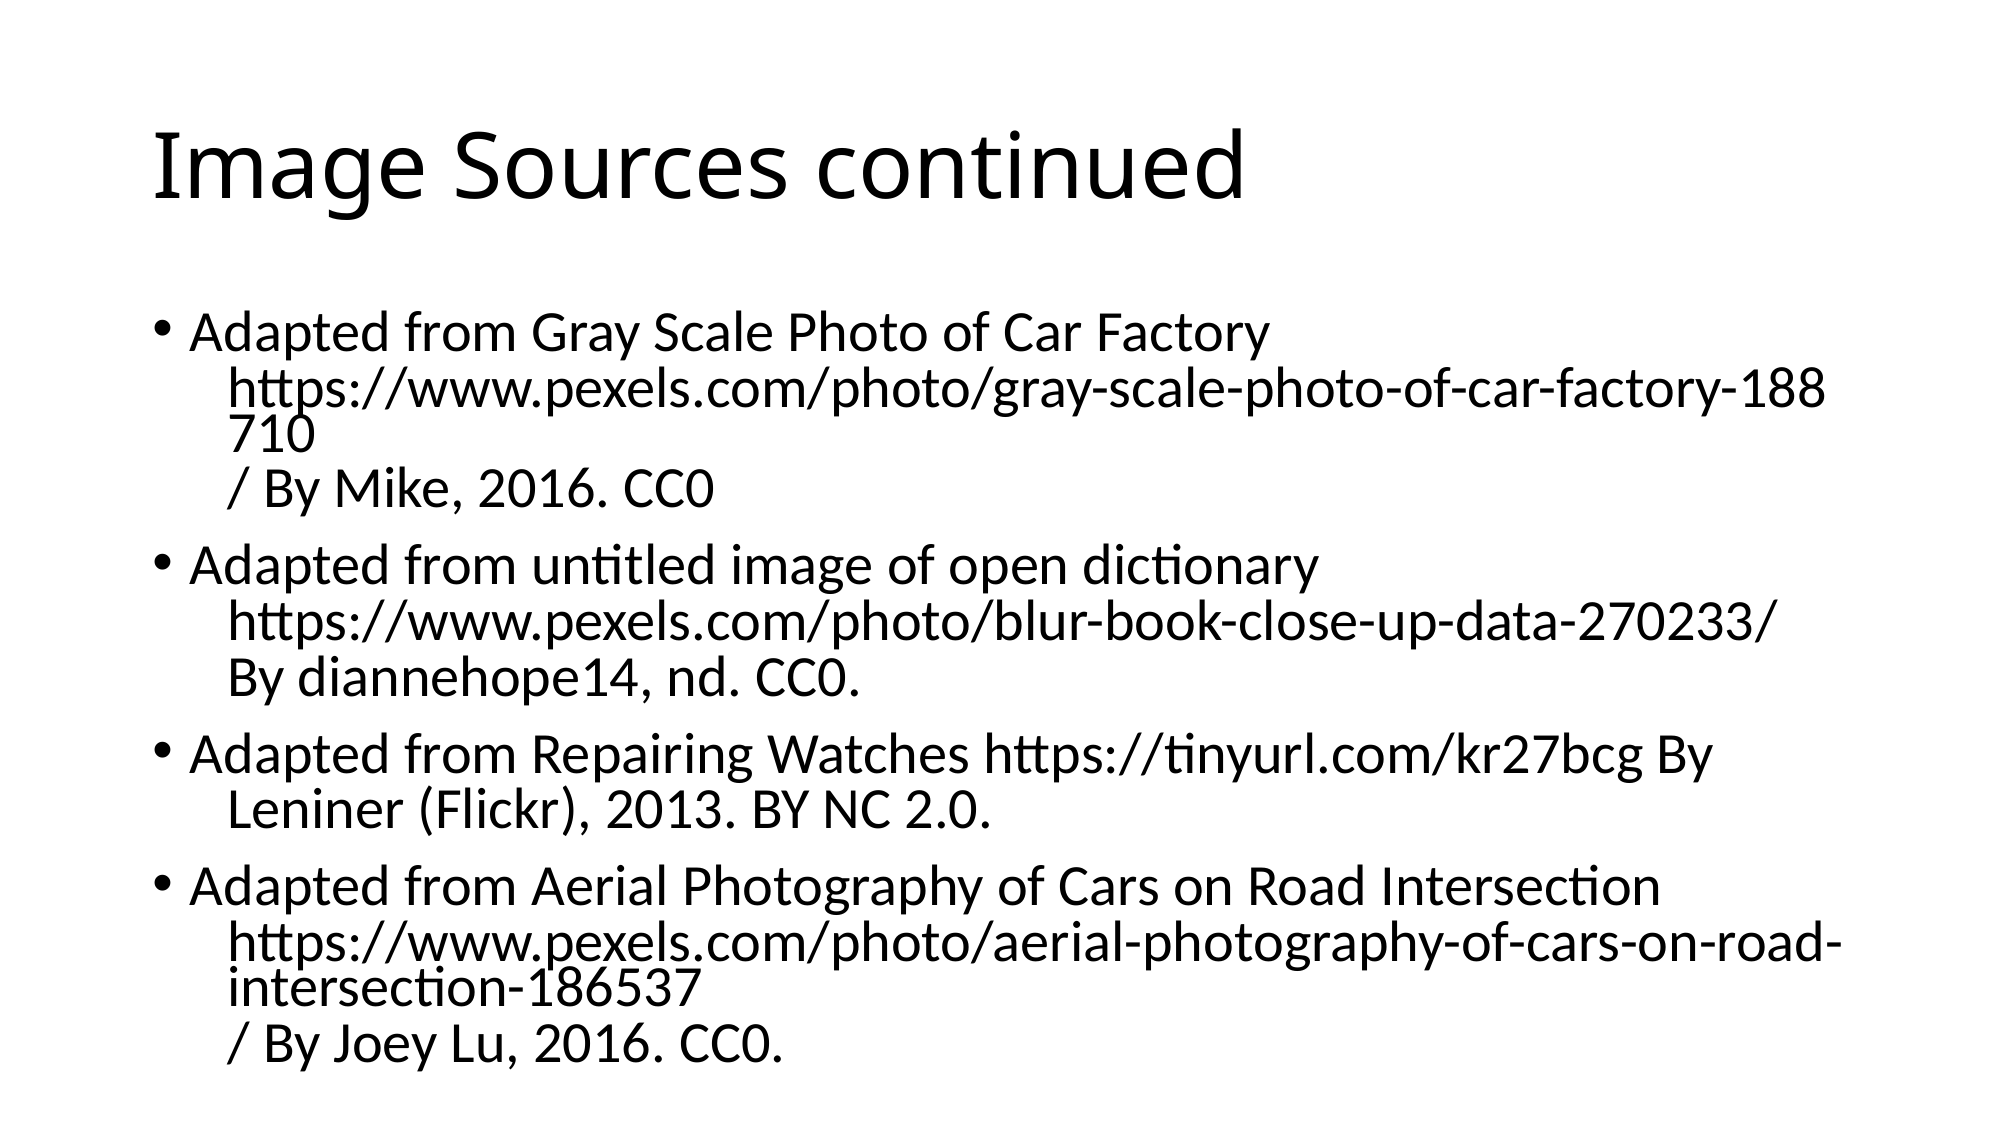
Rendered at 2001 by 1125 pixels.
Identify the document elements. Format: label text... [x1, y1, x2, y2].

title Image Sources continued [137, 59, 1863, 278]
list Adapted from Gray Scale Photo of Car Factory https://www.pexels.com/photo/gray-scale-photo-of-car-factory-188710/ By Mike, 2016. CC0 Adapted from untitled image of open dictionary https://www.pexels.com/photo/blur-book-close-up-data-270233/ By diannehope14, nd. CC0. Adapted from Repairing Watches https://tinyurl.com/kr27bcg By Leniner (Flickr), 2013. BY NC 2.0. Adapted from Aerial Photography of Cars on Road Intersection https://www.pexels.com/photo/aerial-photography-of-cars-on-road-intersection-186537/ By Joey Lu, 2016. CC0. [137, 299, 1863, 1014]
